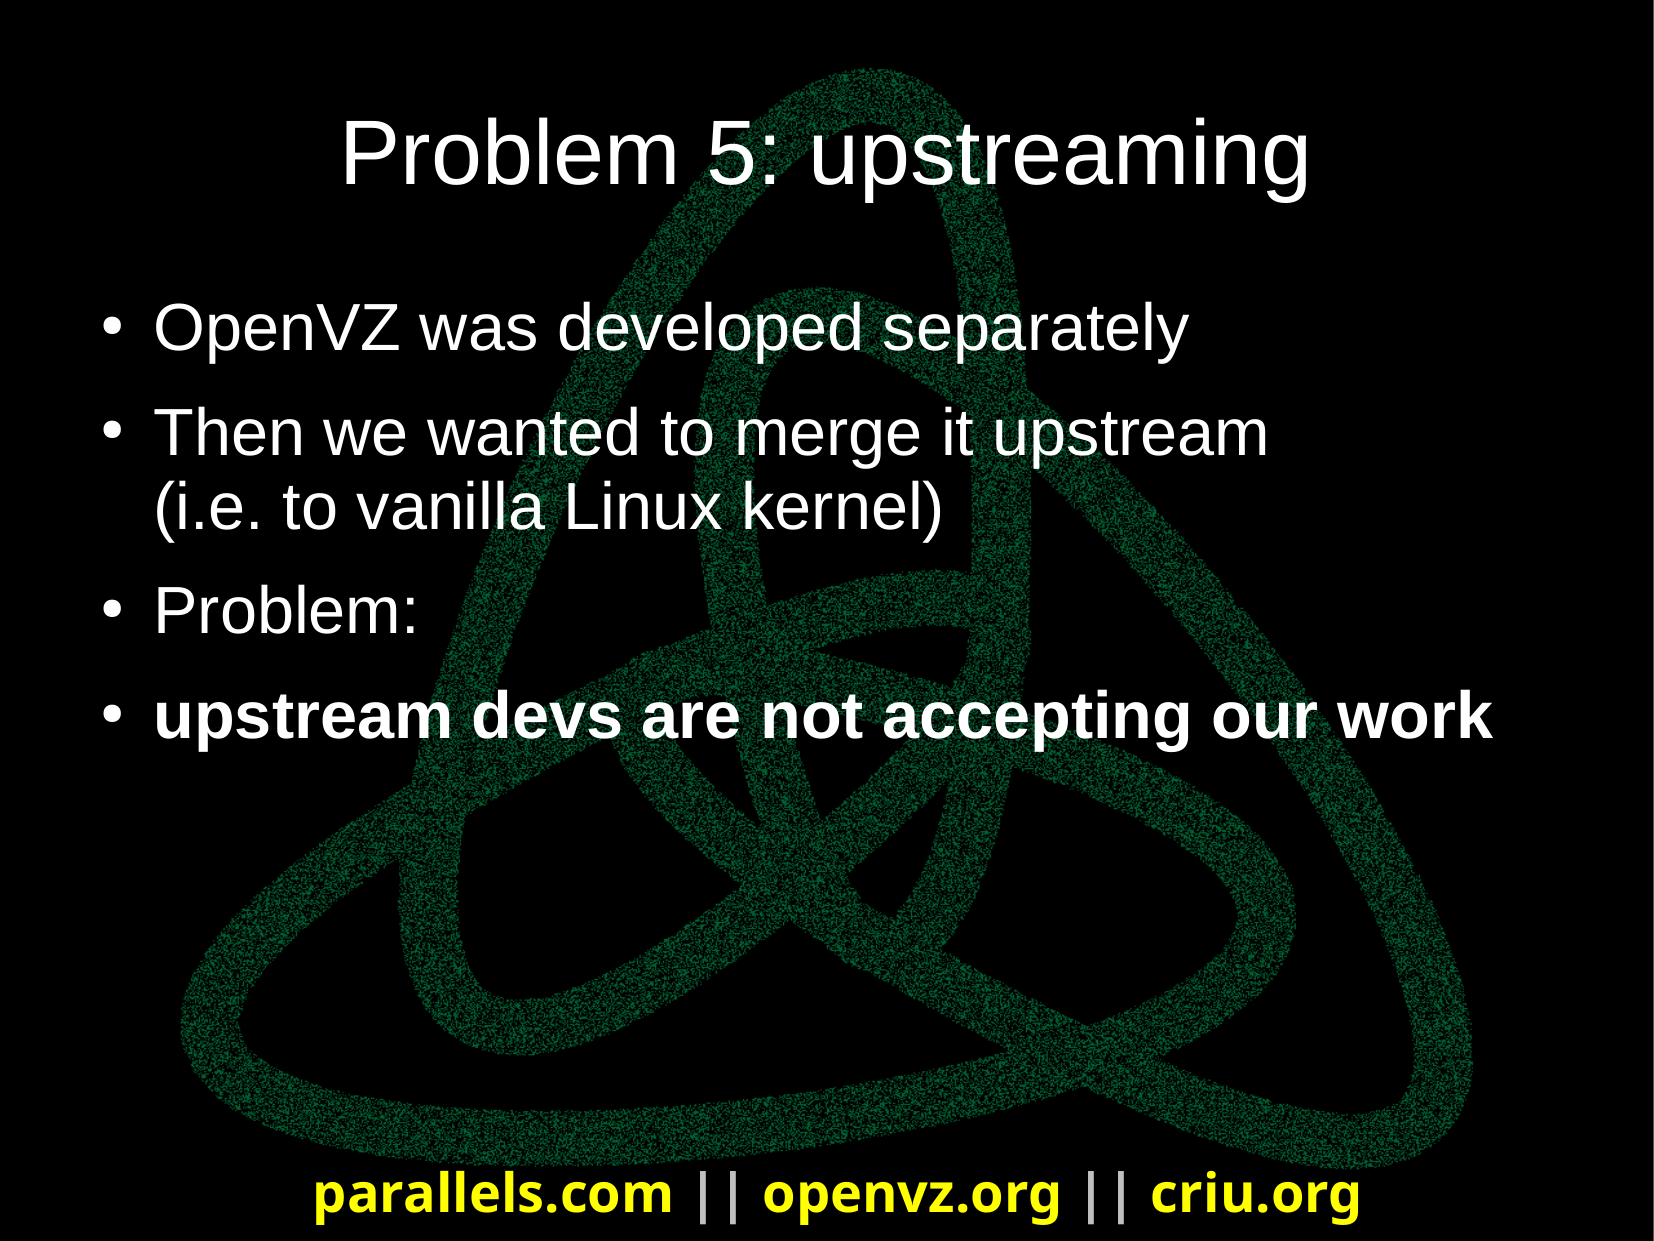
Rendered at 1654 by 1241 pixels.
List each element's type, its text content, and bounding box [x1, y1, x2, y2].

title Problem 5: upstreaming [82, 49, 1571, 257]
picture [0, 0, 1654, 1241]
list OpenVZ was developed separately Then we wanted to merge it upstream (i.e. to vanilla Linux kernel) Problem: upstream devs are not accepting our work [82, 290, 1538, 1010]
